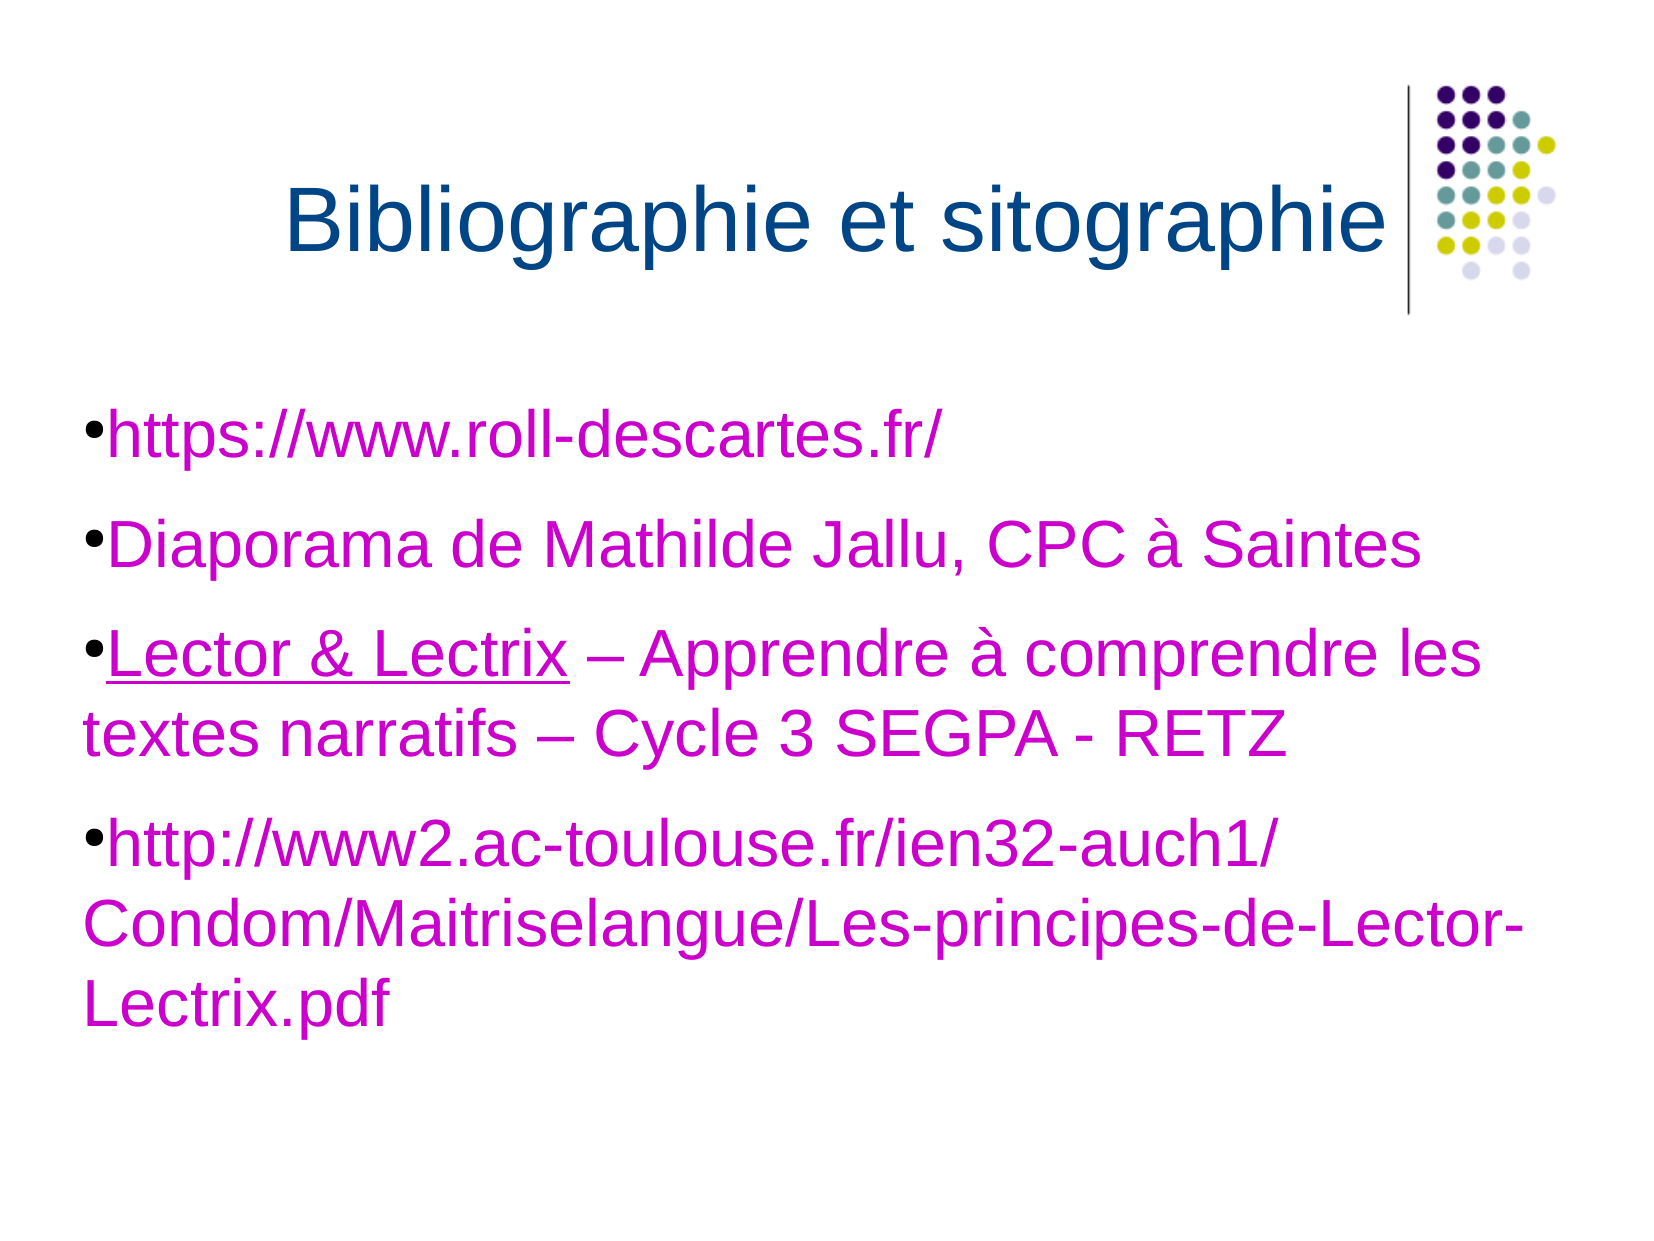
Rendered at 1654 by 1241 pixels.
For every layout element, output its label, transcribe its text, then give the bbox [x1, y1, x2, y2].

title Bibliographie et sitographie [92, 110, 1581, 318]
list https://www.roll-descartes.fr/ Diaporama de Mathilde Jallu, CPC à Saintes Lector & Lectrix – Apprendre à comprendre les textes narratifs – Cycle 3 SEGPA - RETZ http://www2.ac-toulouse.fr/ien32-auch1/Condom/Maitriselangue/Les-principes-de-Lector-Lectrix.pdf [82, 390, 1571, 1111]
picture [1311, 55, 1588, 331]
